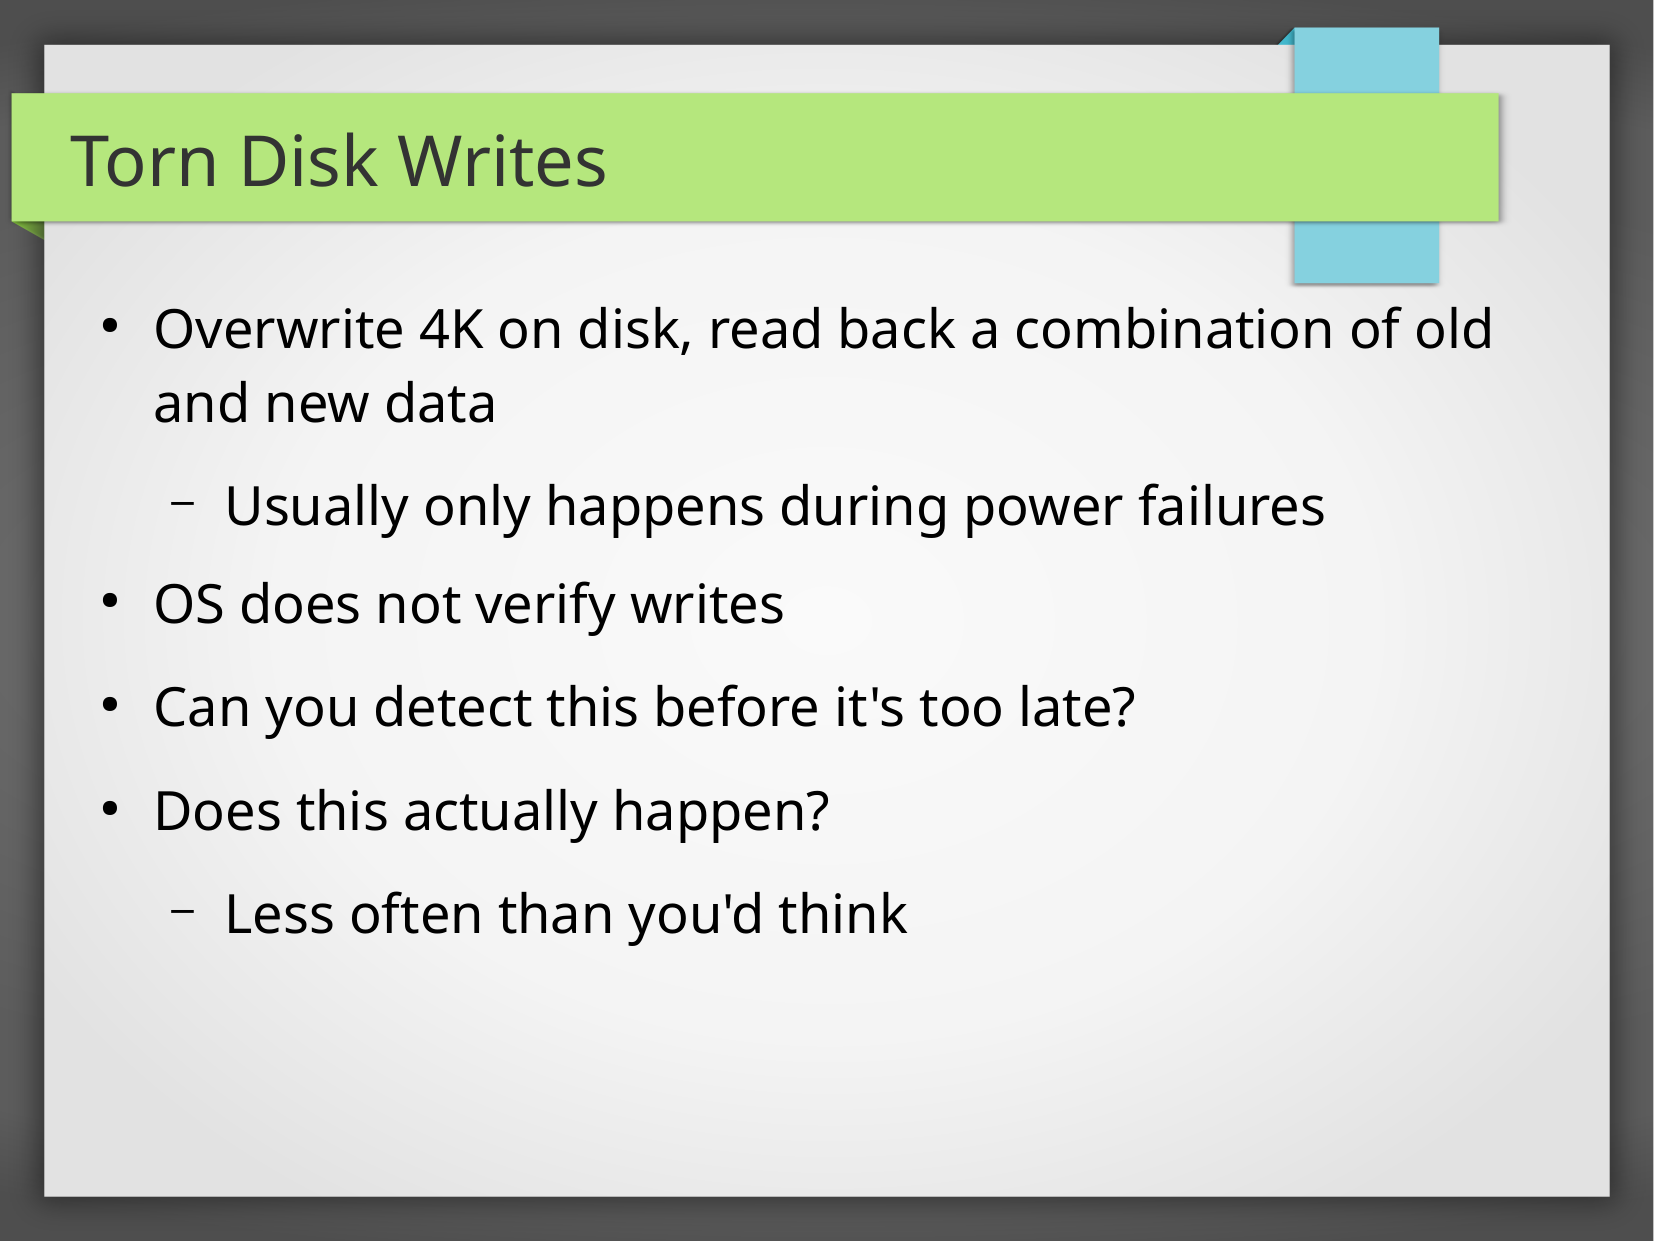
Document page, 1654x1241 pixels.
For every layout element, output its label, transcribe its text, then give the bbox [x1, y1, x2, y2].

picture [0, 0, 1654, 1241]
list Overwrite 4K on disk, read back a combination of old and new data Usually only happens during power failures OS does not verify writes Can you detect this before it's too late? Does this actually happen? Less often than you'd think [82, 290, 1538, 1010]
title Torn Disk Writes [70, 106, 1229, 213]
